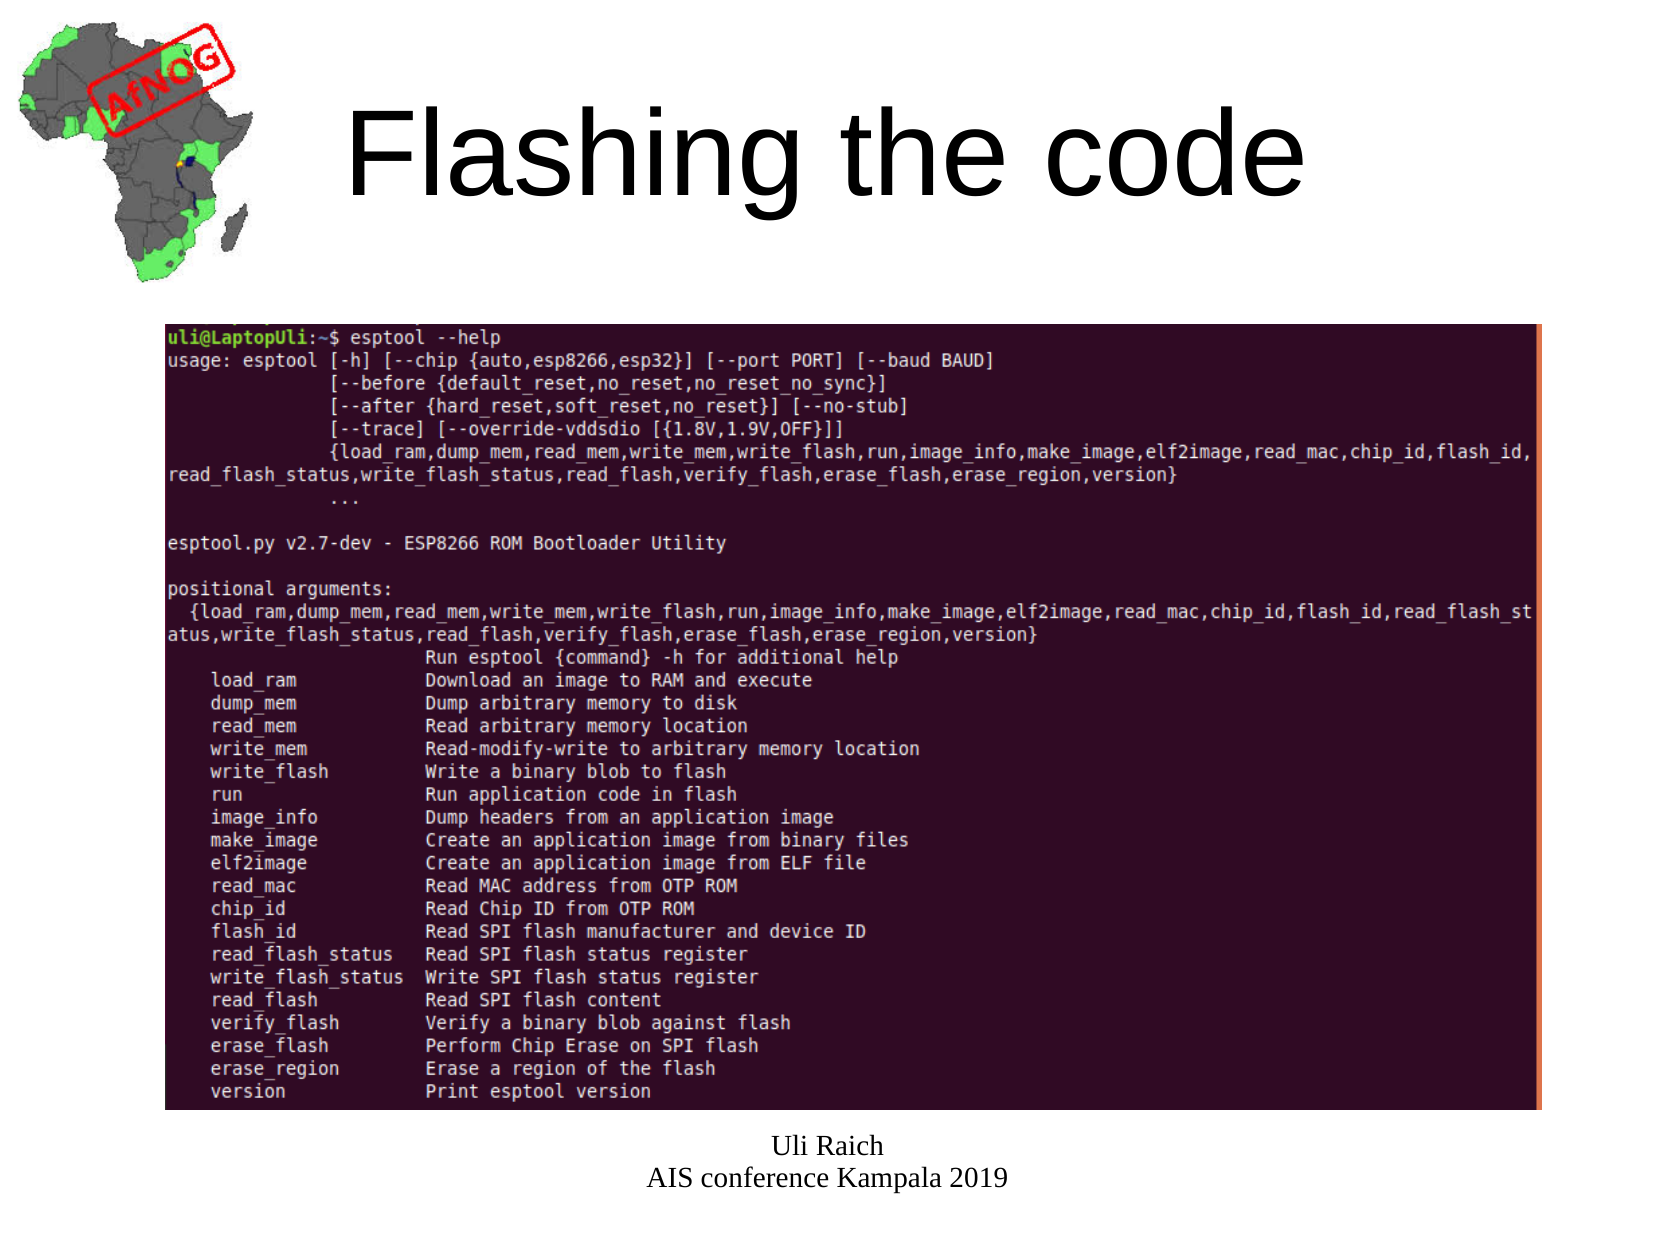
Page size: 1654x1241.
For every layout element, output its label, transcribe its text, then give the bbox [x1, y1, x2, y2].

picture [165, 324, 1542, 1111]
title Flashing the code [82, 49, 1571, 257]
picture [9, 0, 259, 291]
